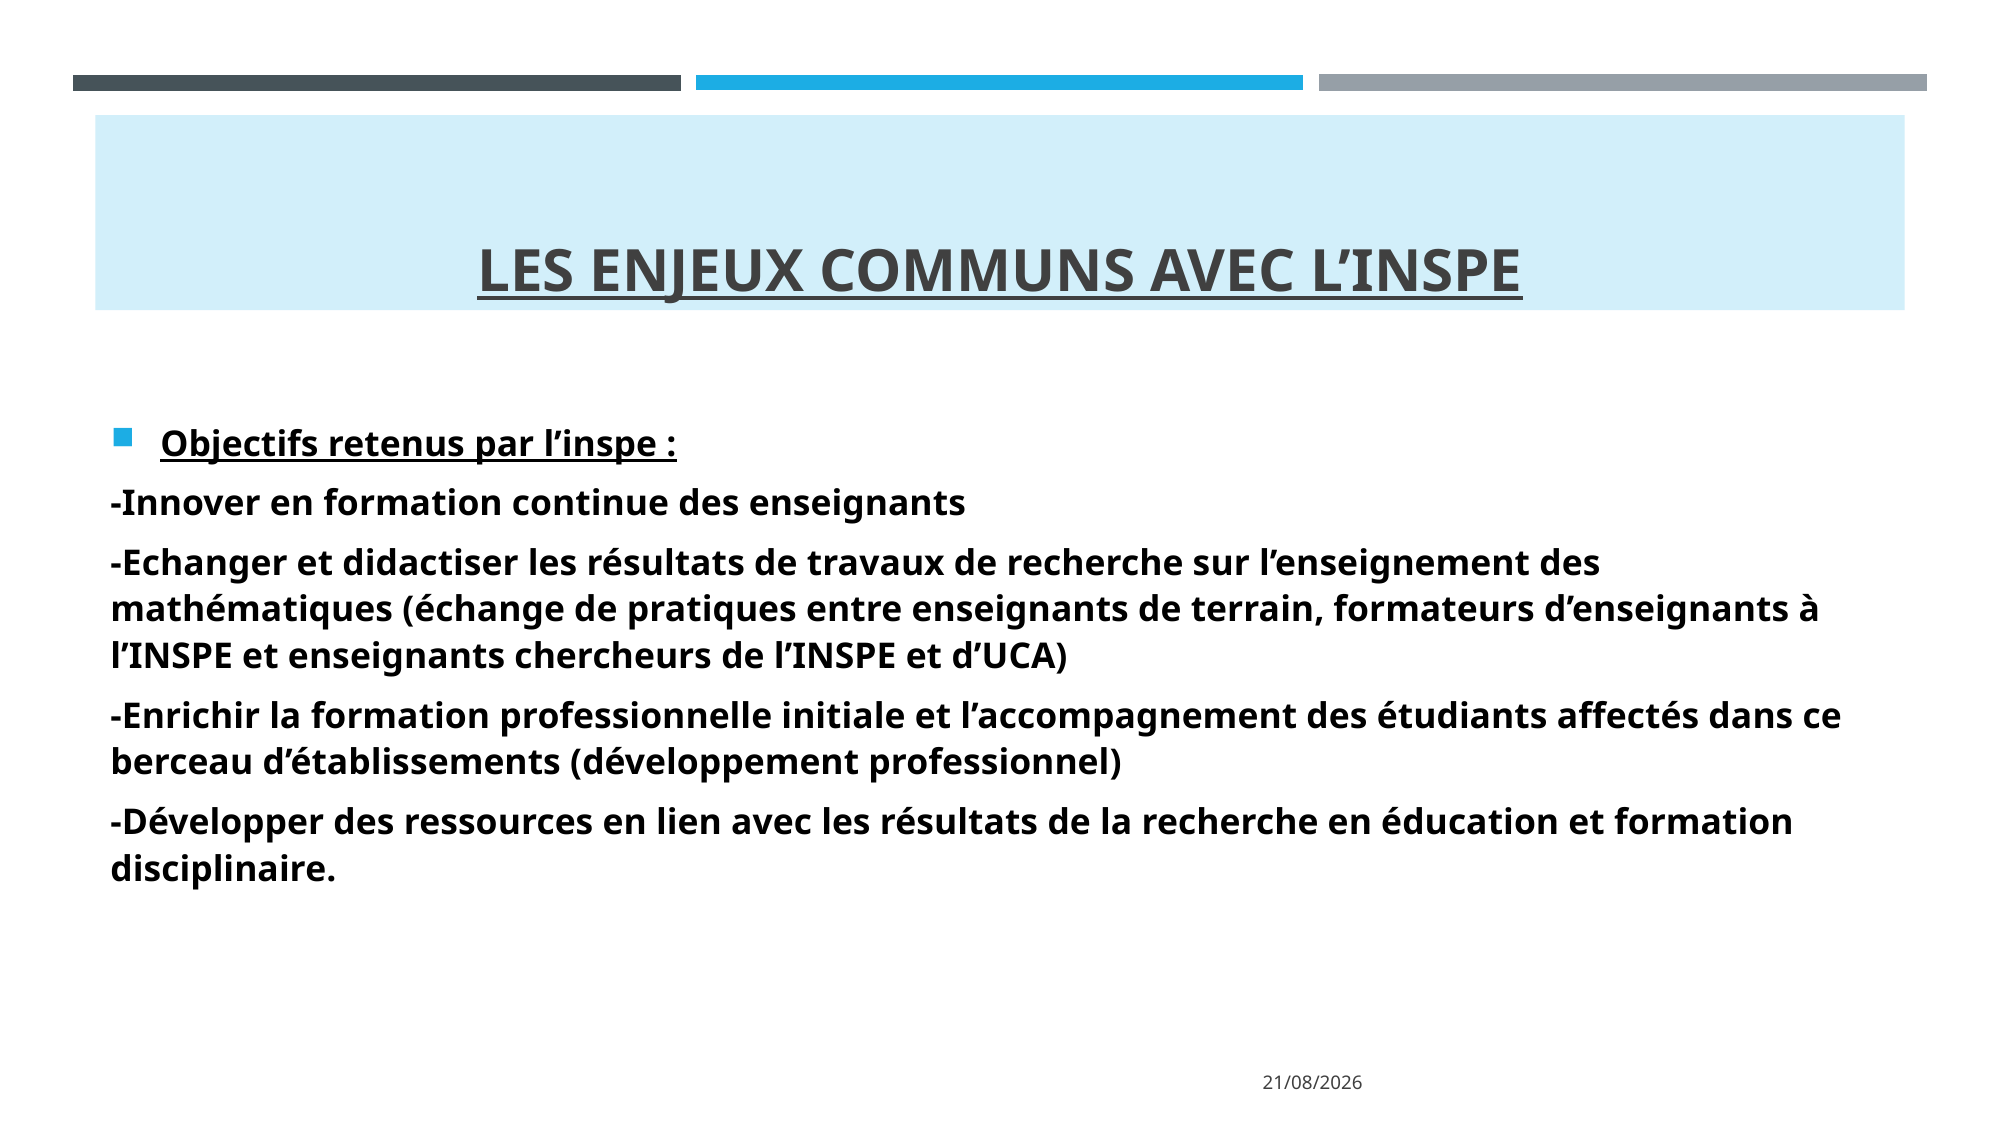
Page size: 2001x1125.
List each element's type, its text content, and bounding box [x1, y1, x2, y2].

text_box 21/10/2021 [1247, 1053, 1715, 1114]
title Les enjeux communs avec l’inspe [95, 115, 1905, 311]
list Objectifs retenus par l’inspe : -Innover en formation continue des enseignants -Echanger et didactiser les résultats de travaux de recherche sur l’enseignement des mathématiques (échange de pratiques entre enseignants de terrain, formateurs d’enseignants à l’INSPE et enseignants chercheurs de l’INSPE et d’UCA) -Enrichir la formation professionnelle initiale et l’accompagnement des étudiants affectés dans ce berceau d’établissements (développement professionnel) -Développer des ressources en lien avec les résultats de la recherche en éducation et formation disciplinaire. [95, 383, 1905, 981]
